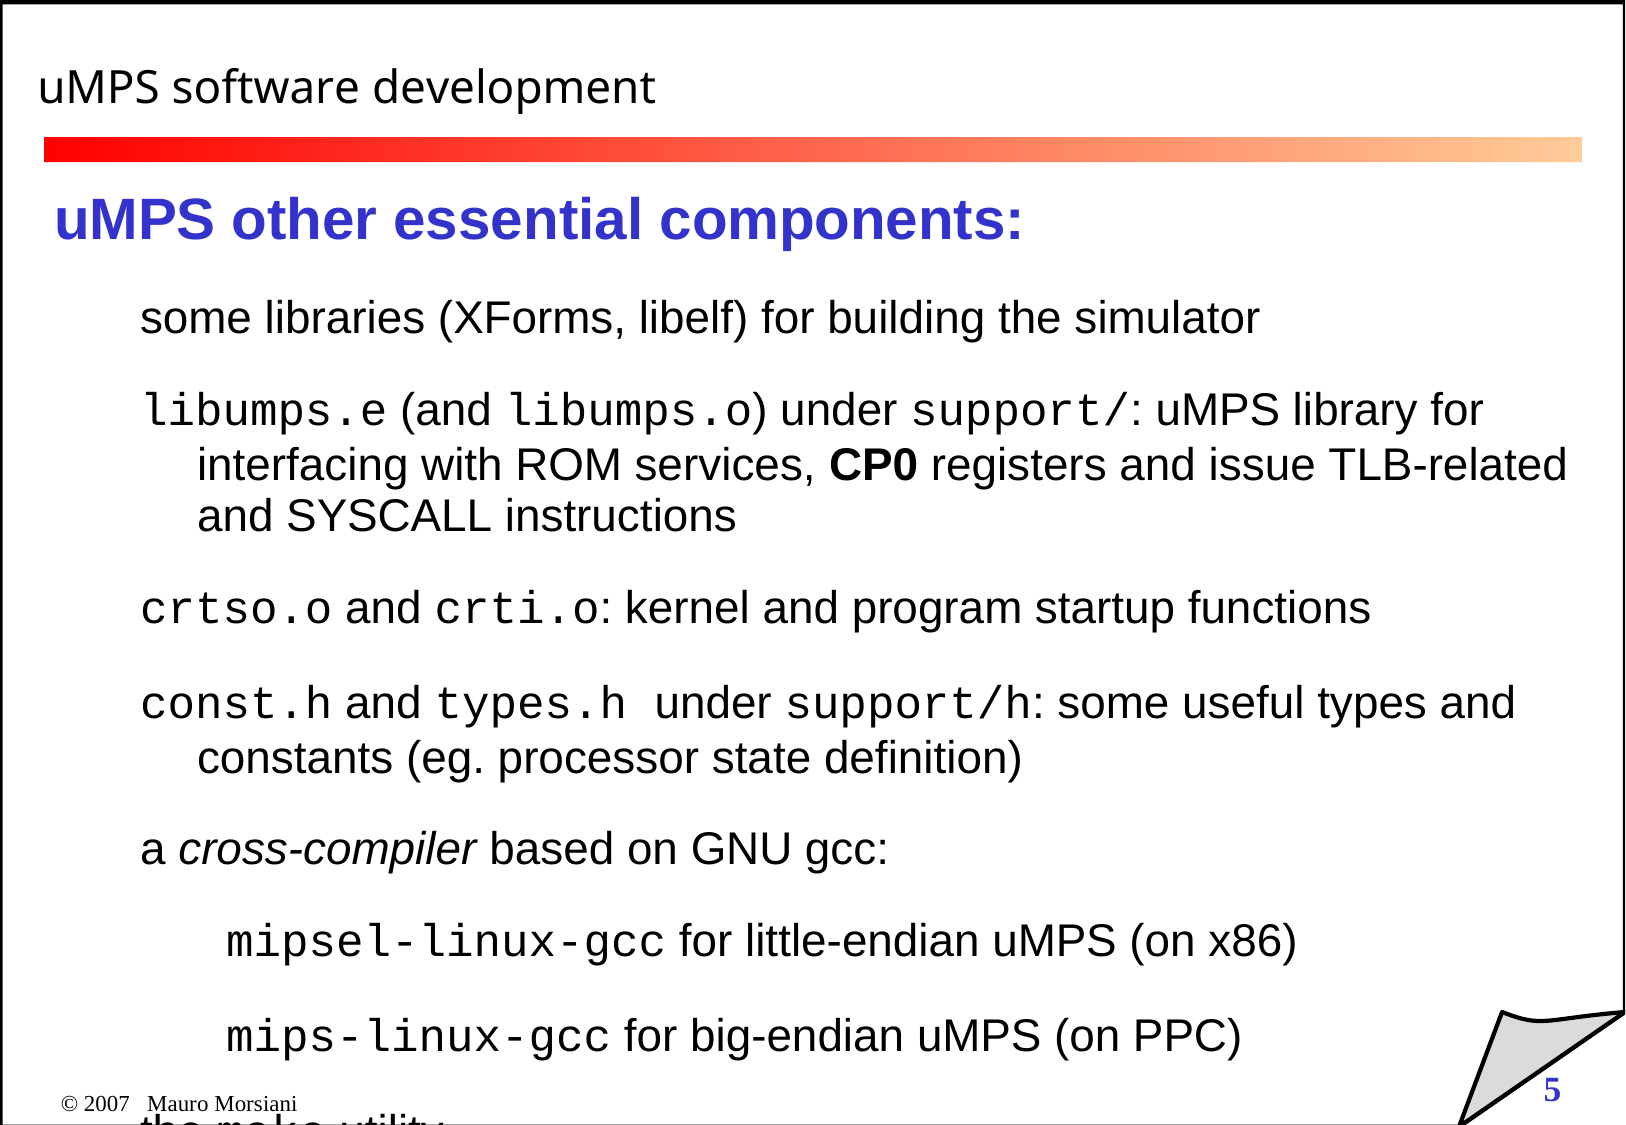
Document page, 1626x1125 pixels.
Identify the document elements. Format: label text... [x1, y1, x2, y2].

title uMPS software development [37, 44, 1588, 131]
list uMPS other essential components: some libraries (XForms, libelf) for building the simulator libumps.e (and libumps.o) under support/: uMPS library for interfacing with ROM services, CP0 registers and issue TLB-related and SYSCALL instructions crtso.o and crti.o: kernel and program startup functions const.h and types.h under support/h: some useful types and constants (eg. processor state definition) a cross-compiler based on GNU gcc: mipsel-linux-gcc for little-endian uMPS (on x86) mips-linux-gcc for big-endian uMPS (on PPC) the make utility [54, 187, 1571, 1125]
